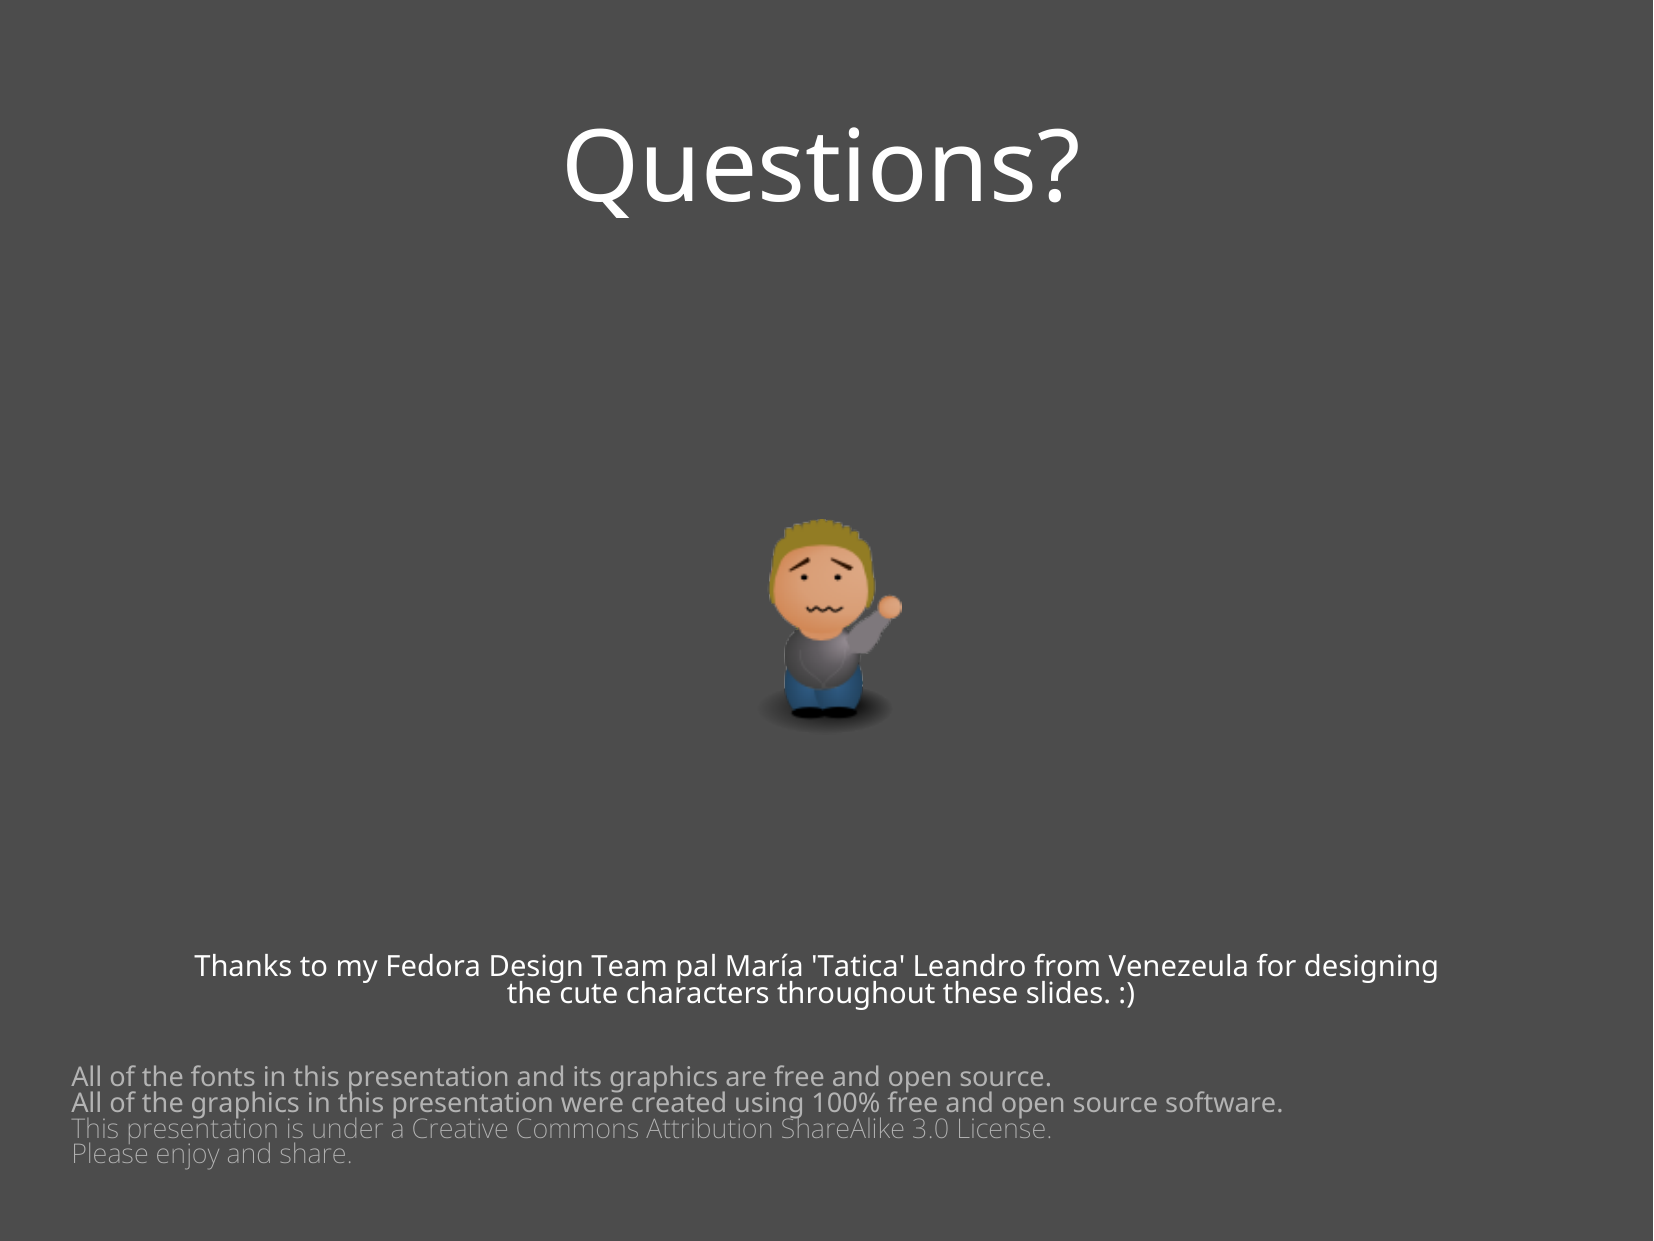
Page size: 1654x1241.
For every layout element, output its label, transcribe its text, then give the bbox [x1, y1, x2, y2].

title All of the fonts in this presentation and its graphics are free and open source. All of the graphics in this presentation were created using 100% free and open source software. This presentation is under a Creative Commons Attribution ShareAlike 3.0 License. Please enjoy and share. [71, 986, 1572, 1241]
title Thanks to my Fedora Design Team pal María 'Tatica' Leandro from Venezeula for designing the cute characters throughout these slides. :) [71, 851, 1572, 986]
picture [757, 519, 902, 735]
title Questions? [71, 41, 1572, 304]
